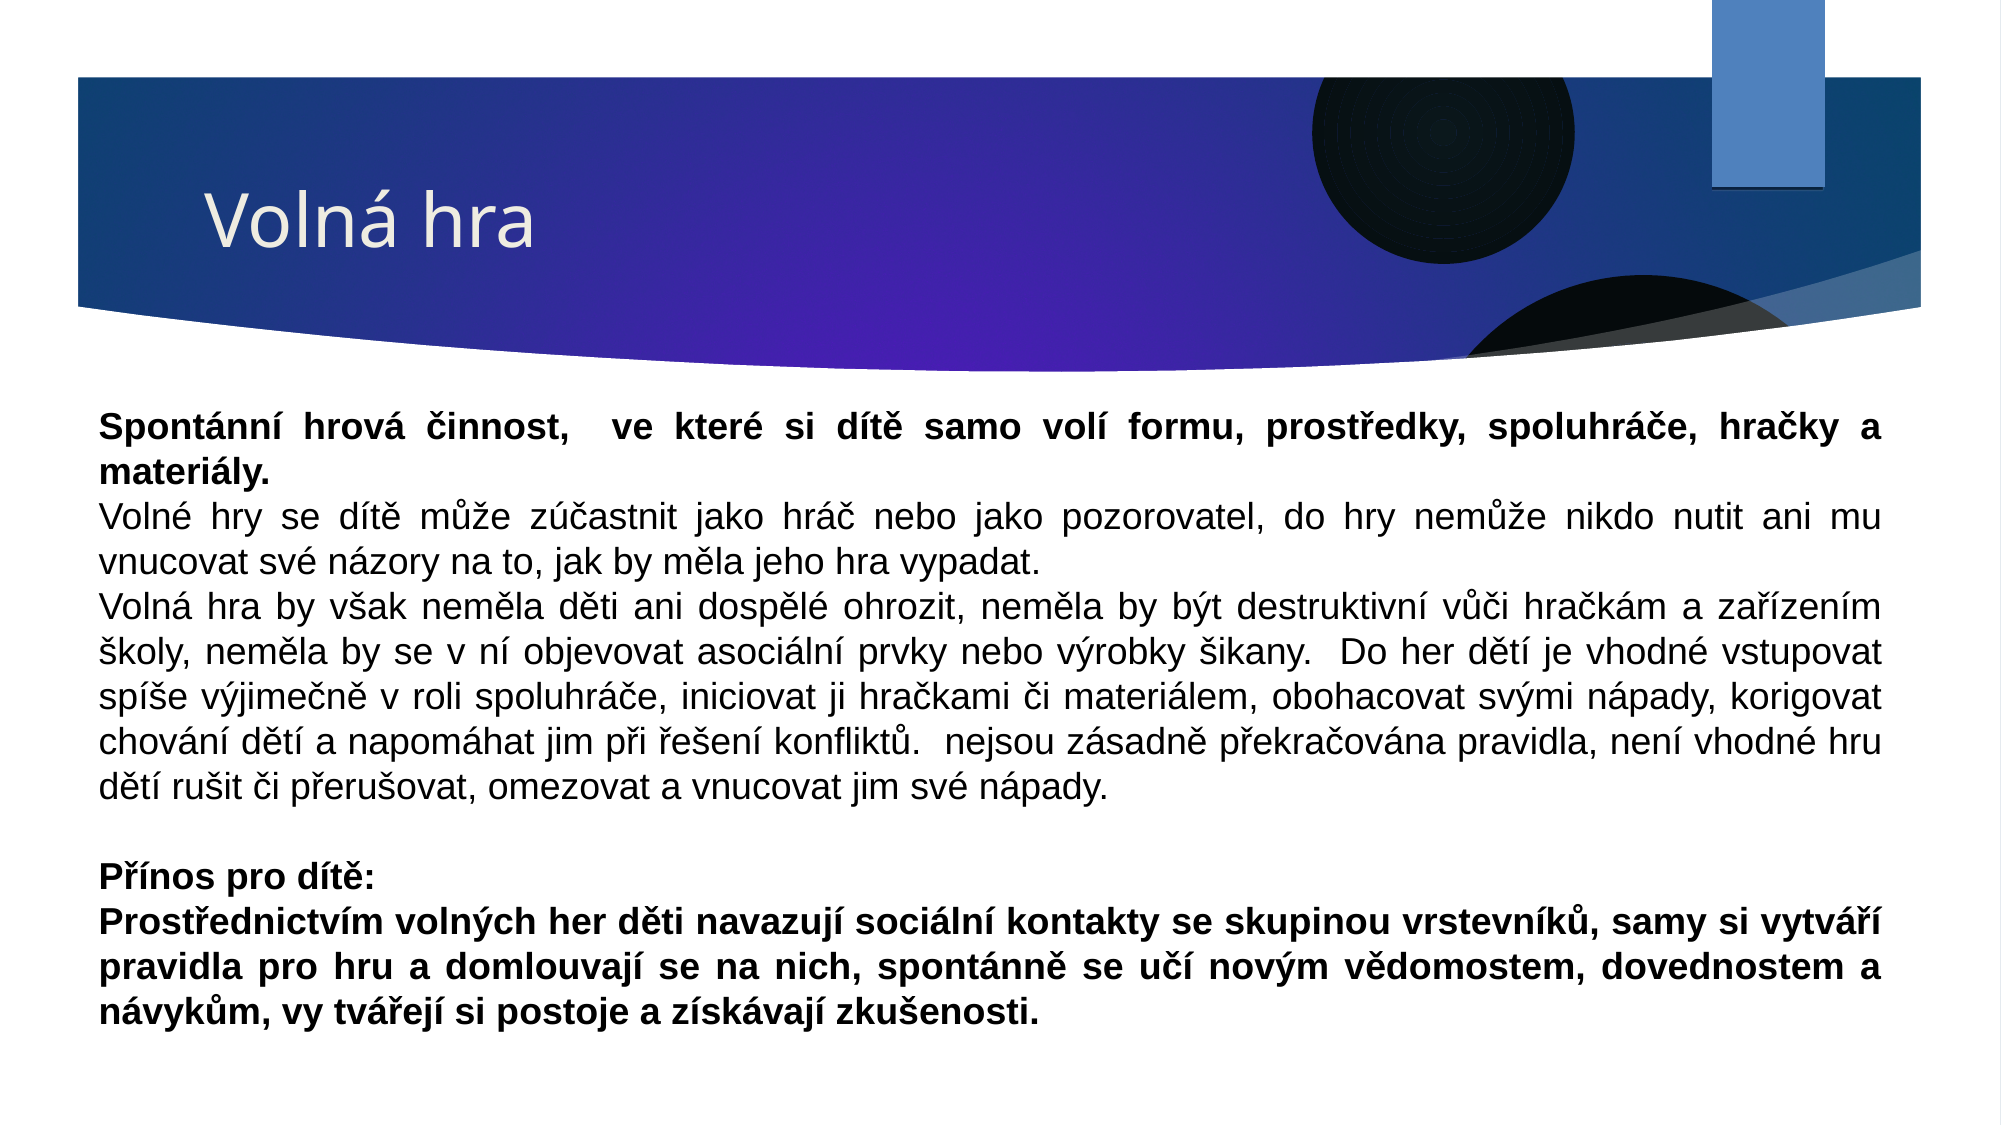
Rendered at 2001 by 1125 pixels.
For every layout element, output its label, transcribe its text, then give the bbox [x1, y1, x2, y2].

text_box Spontánní hrová činnost, ve které si dítě samo volí formu, prostředky, spoluhráče, hračky a materiály. Volné hry se dítě může zúčastnit jako hráč nebo jako pozorovatel, do hry nemůže nikdo nutit ani mu vnucovat své názory na to, jak by měla jeho hra vypadat. Volná hra by však neměla děti ani dospělé ohrozit, neměla by být destruktivní vůči hračkám a zařízením školy, neměla by se v ní objevovat asociální prvky nebo výrobky šikany. Do her dětí je vhodné vstupovat spíše výjimečně v roli spoluhráče, iniciovat ji hračkami či materiálem, obohacovat svými nápady, korigovat chování dětí a napomáhat jim při řešení konfliktů. nejsou zásadně překračována pravidla, není vhodné hru dětí rušit či přerušovat, omezovat a vnucovat jim své nápady. Přínos pro dítě: Prostřednictvím volných her děti navazují sociální kontakty se skupinou vrstevníků, samy si vytváří pravidla pro hru a domlouvají se na nich, spontánně se učí novým vědomostem, dovednostem a návykům, vy tvářejí si postoje a získávají zkušenosti. [83, 394, 1917, 1046]
title Volná hra [189, 159, 1627, 276]
